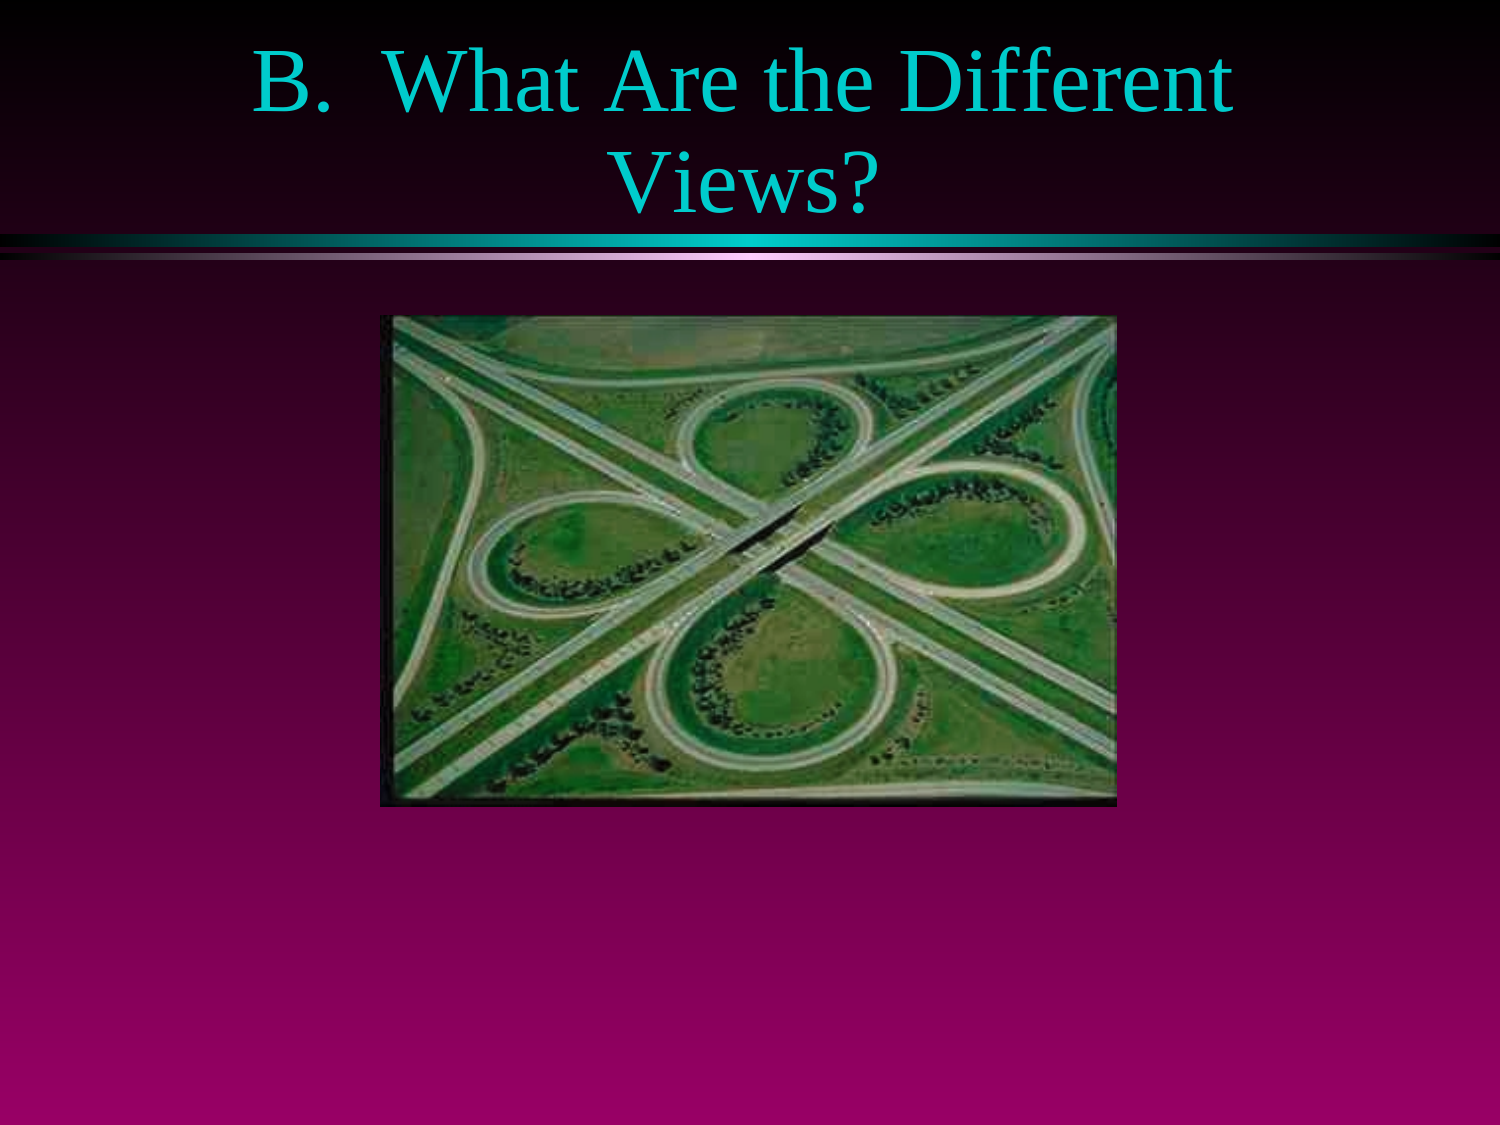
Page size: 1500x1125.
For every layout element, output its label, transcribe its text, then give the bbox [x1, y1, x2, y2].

picture [380, 315, 1117, 808]
title B. What Are the Different Views? [99, 22, 1388, 241]
